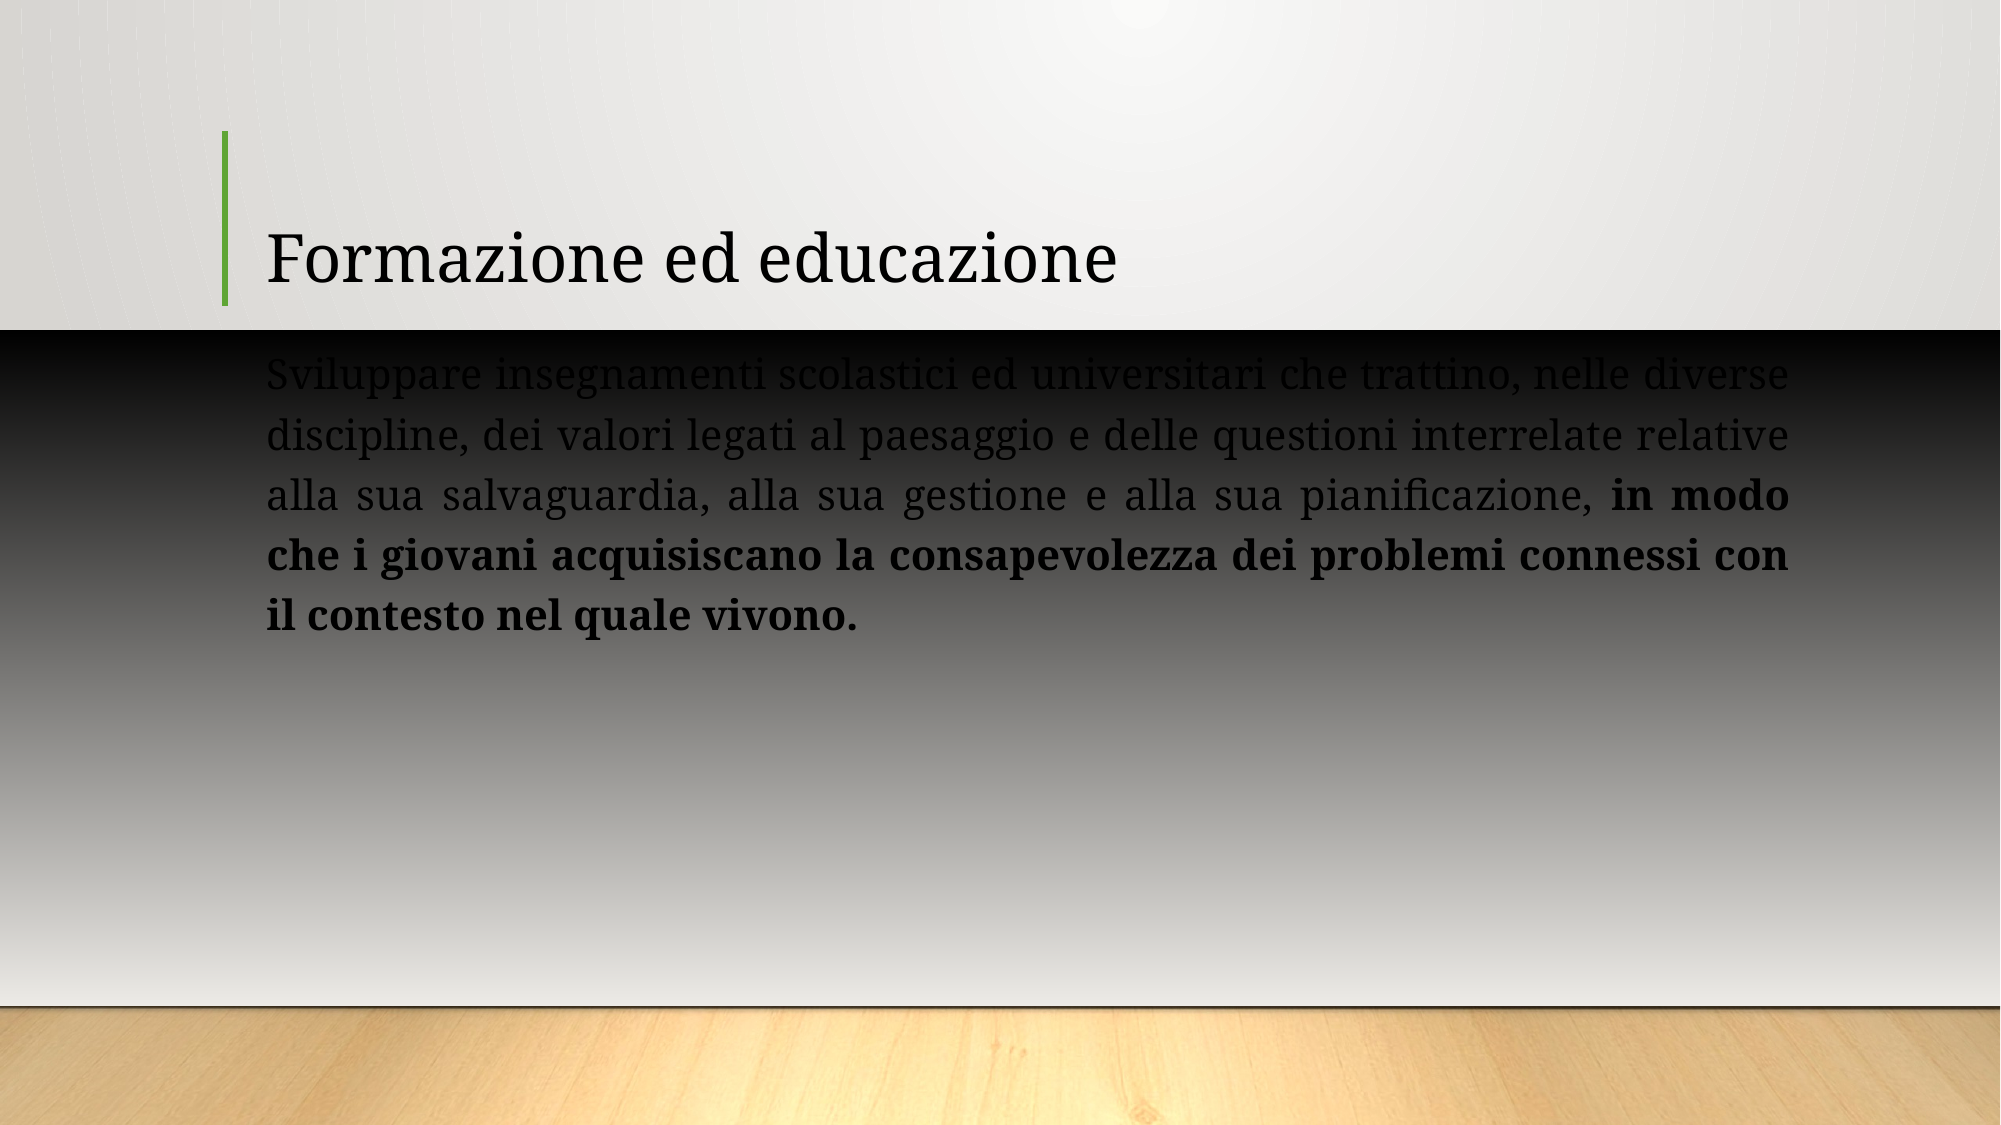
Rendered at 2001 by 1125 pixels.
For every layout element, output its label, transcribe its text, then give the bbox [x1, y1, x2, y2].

list Sviluppare insegnamenti scolastici ed universitari che trattino, nelle diverse discipline, dei valori legati al paesaggio e delle questioni interrelate relative alla sua salvaguardia, alla sua gestione e alla sua pianificazione, in modo che i giovani acquisiscano la consapevolezza dei problemi connessi con il contesto nel quale vivono. [251, 330, 1814, 897]
title Formazione ed educazione [251, 131, 1814, 305]
